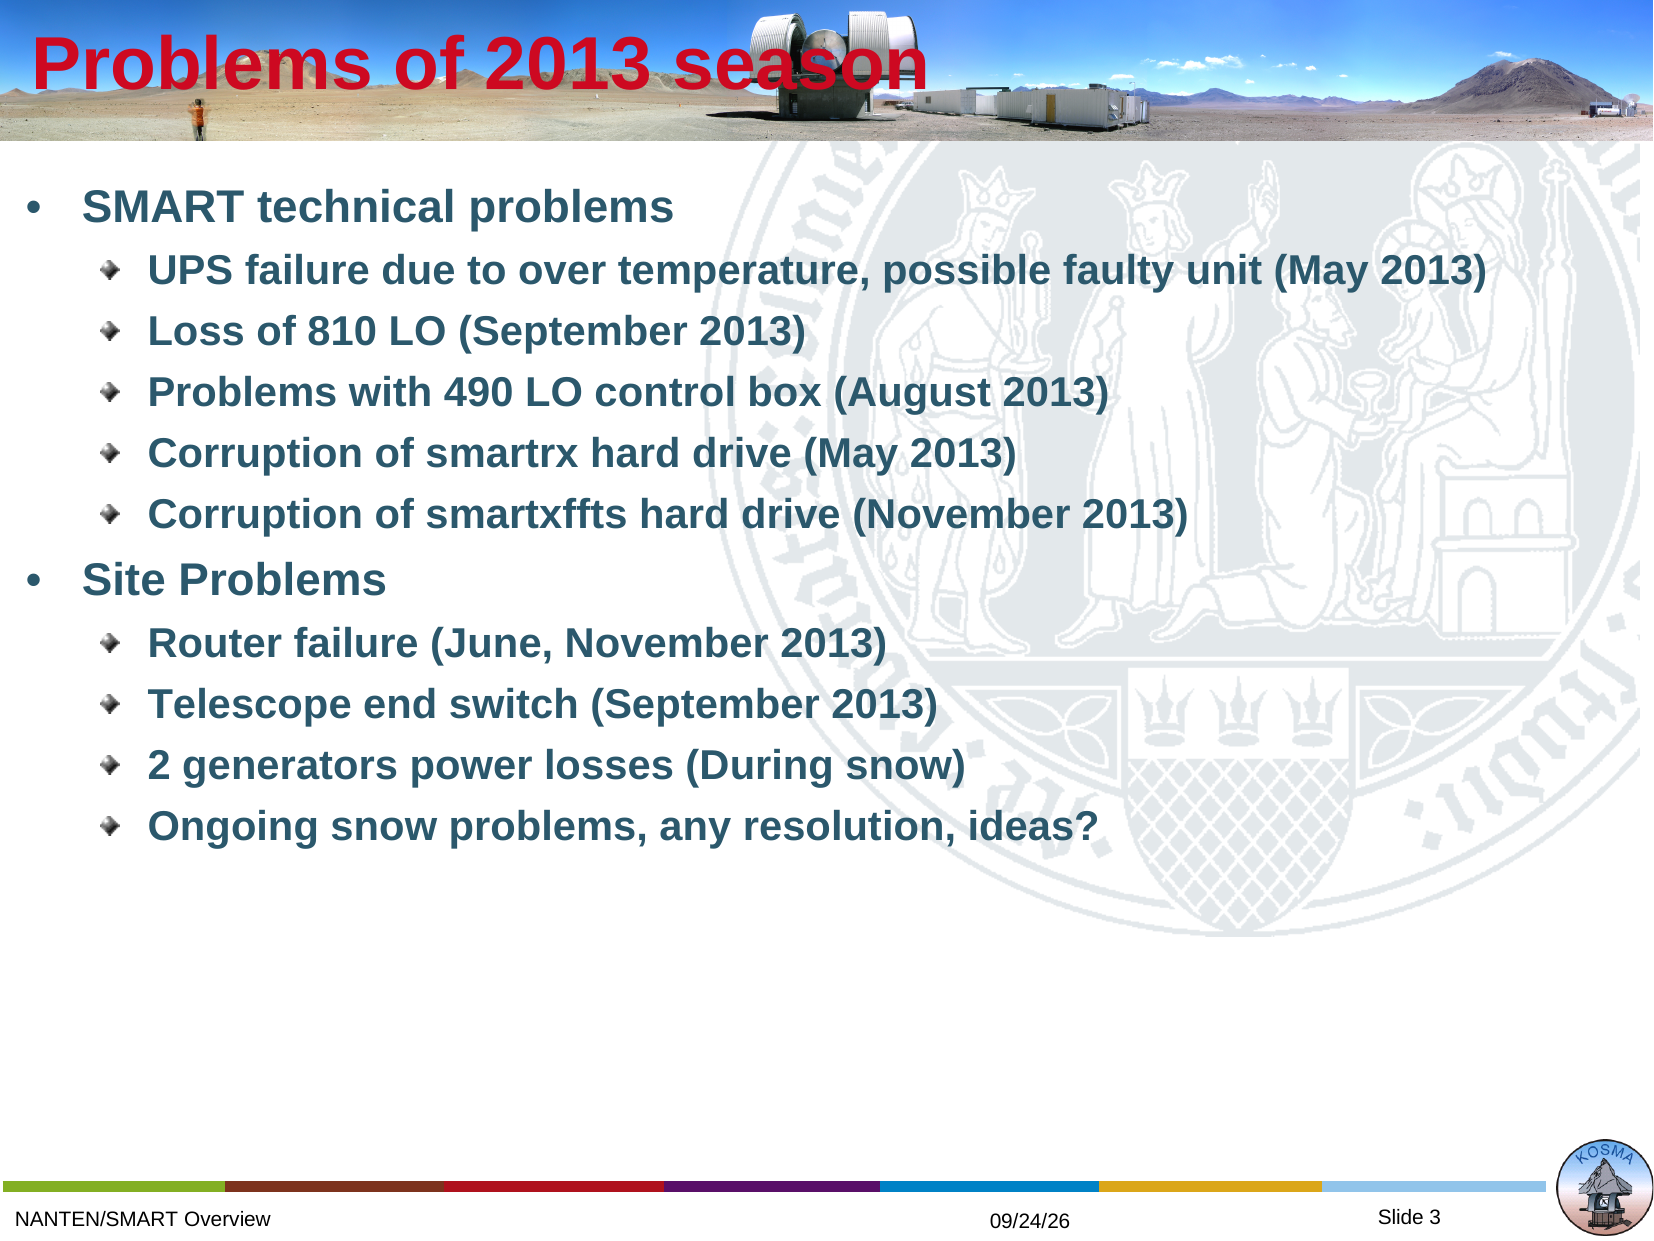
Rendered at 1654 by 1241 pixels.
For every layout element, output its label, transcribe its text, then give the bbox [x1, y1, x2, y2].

list SMART technical problems UPS failure due to over temperature, possible faulty unit (May 2013) Loss of 810 LO (September 2013) Problems with 490 LO control box (August 2013) Corruption of smartrx hard drive (May 2013) Corruption of smartxffts hard drive (November 2013) Site Problems Router failure (June, November 2013) Telescope end switch (September 2013) 2 generators power losses (During snow) Ongoing snow problems, any resolution, ideas? [25, 181, 1628, 1171]
picture [1556, 1139, 1654, 1236]
title Problems of 2013 season [31, 17, 1623, 111]
picture [0, 0, 1653, 937]
